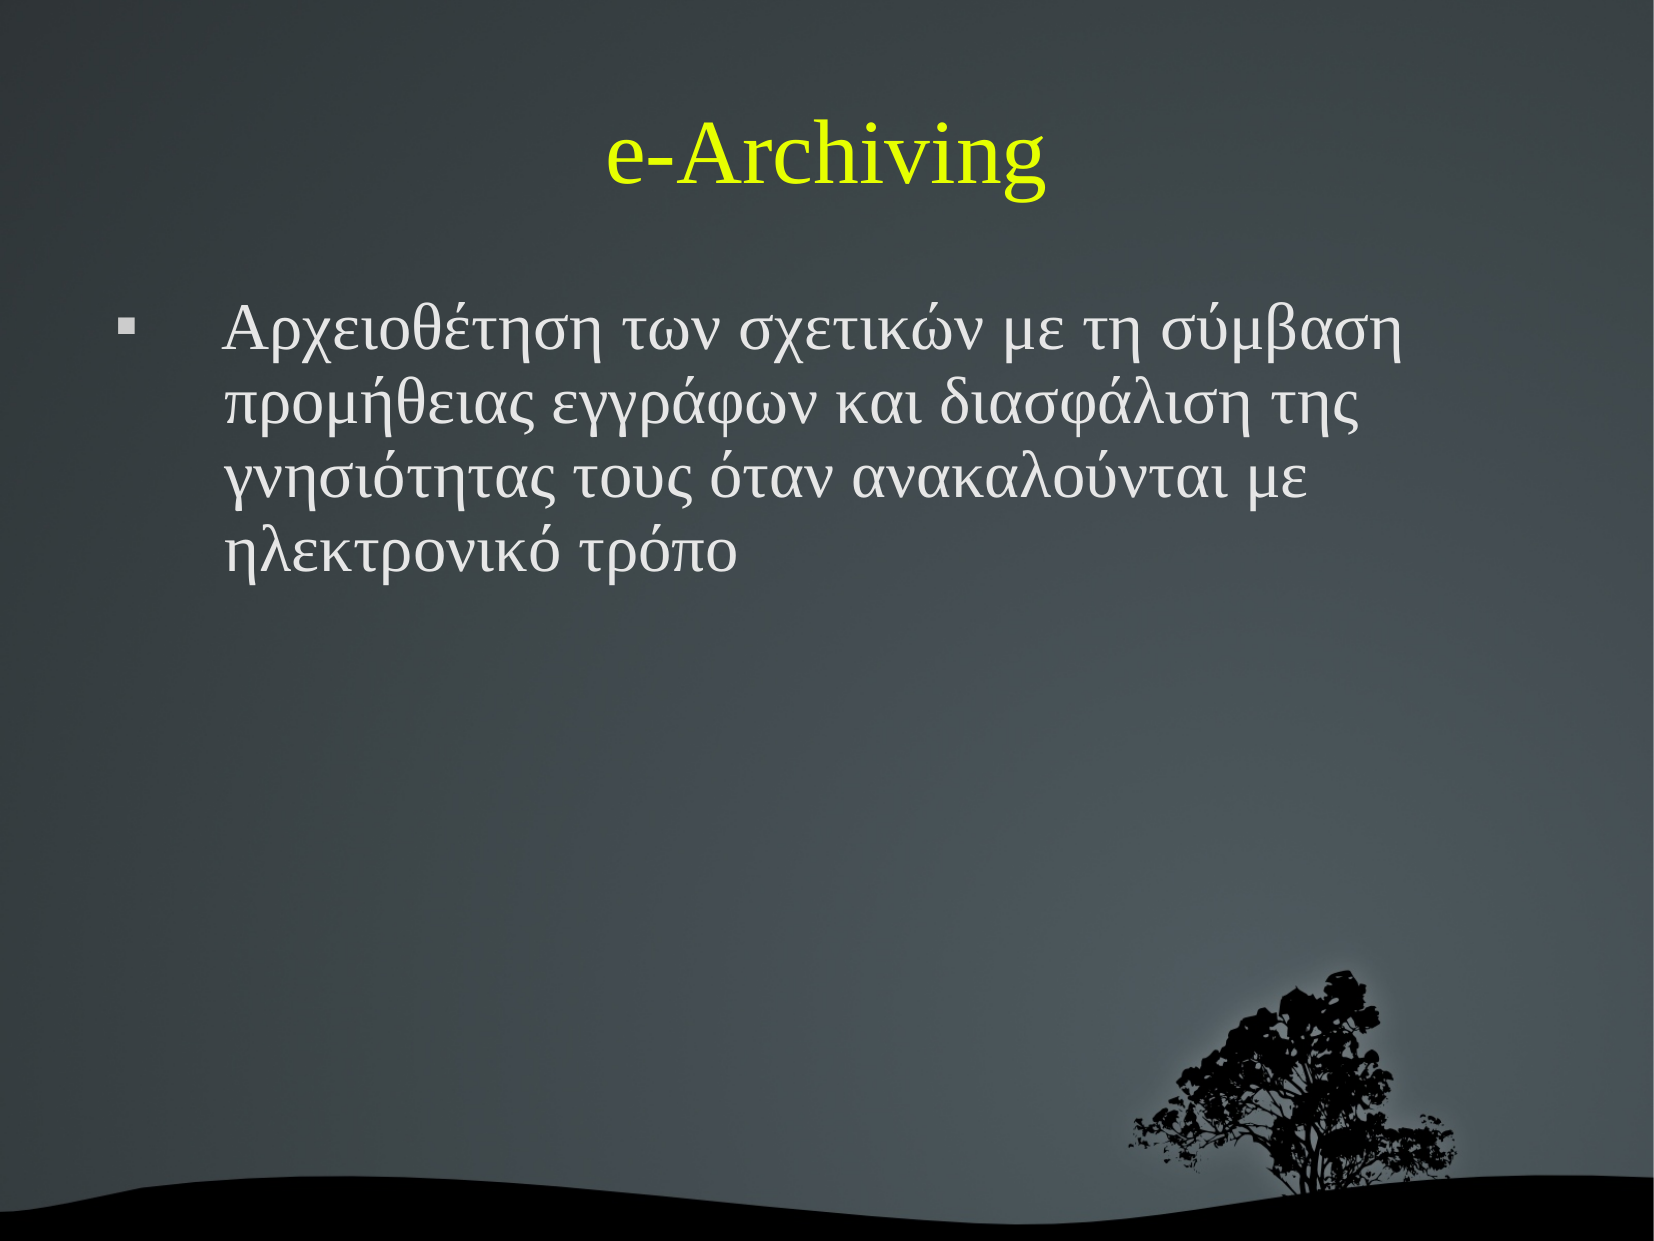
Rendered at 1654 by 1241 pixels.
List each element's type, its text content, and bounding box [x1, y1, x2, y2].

picture [0, 0, 1654, 1241]
list Αρχειοθέτηση των σχετικών με τη σύμβαση προμήθειας εγγράφων και διασφάλιση της γνησιότητας τους όταν ανακαλούνται με ηλεκτρονικό τρόπο [82, 290, 1571, 1094]
title e-Archiving [82, 56, 1571, 250]
